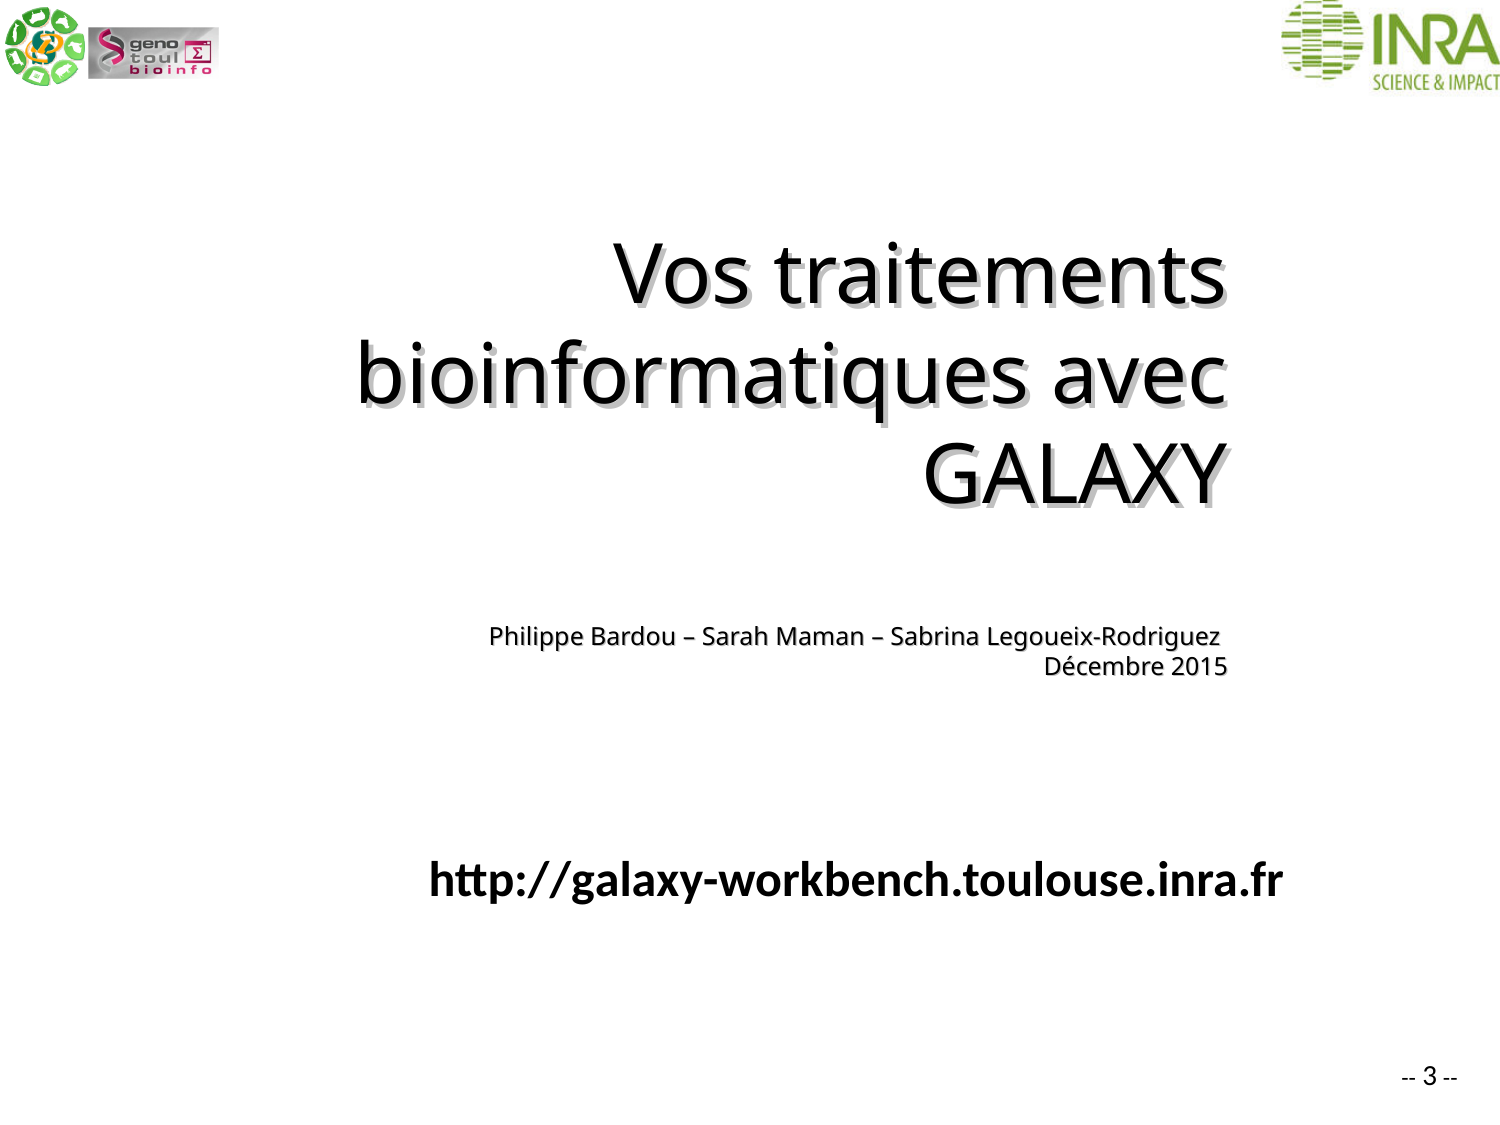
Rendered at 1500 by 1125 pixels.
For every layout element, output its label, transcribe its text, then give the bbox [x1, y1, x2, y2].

picture [88, 27, 219, 79]
picture [5, 7, 85, 86]
text_box http://galaxy-workbench.toulouse.inra.fr [212, 852, 1500, 917]
picture [1281, 0, 1500, 110]
title Vos traitements bioinformatiques avec GALAXY Philippe Bardou – Sarah Maman – Sabrina Legoueix-Rodriguez Décembre 2015 [339, 179, 1395, 721]
